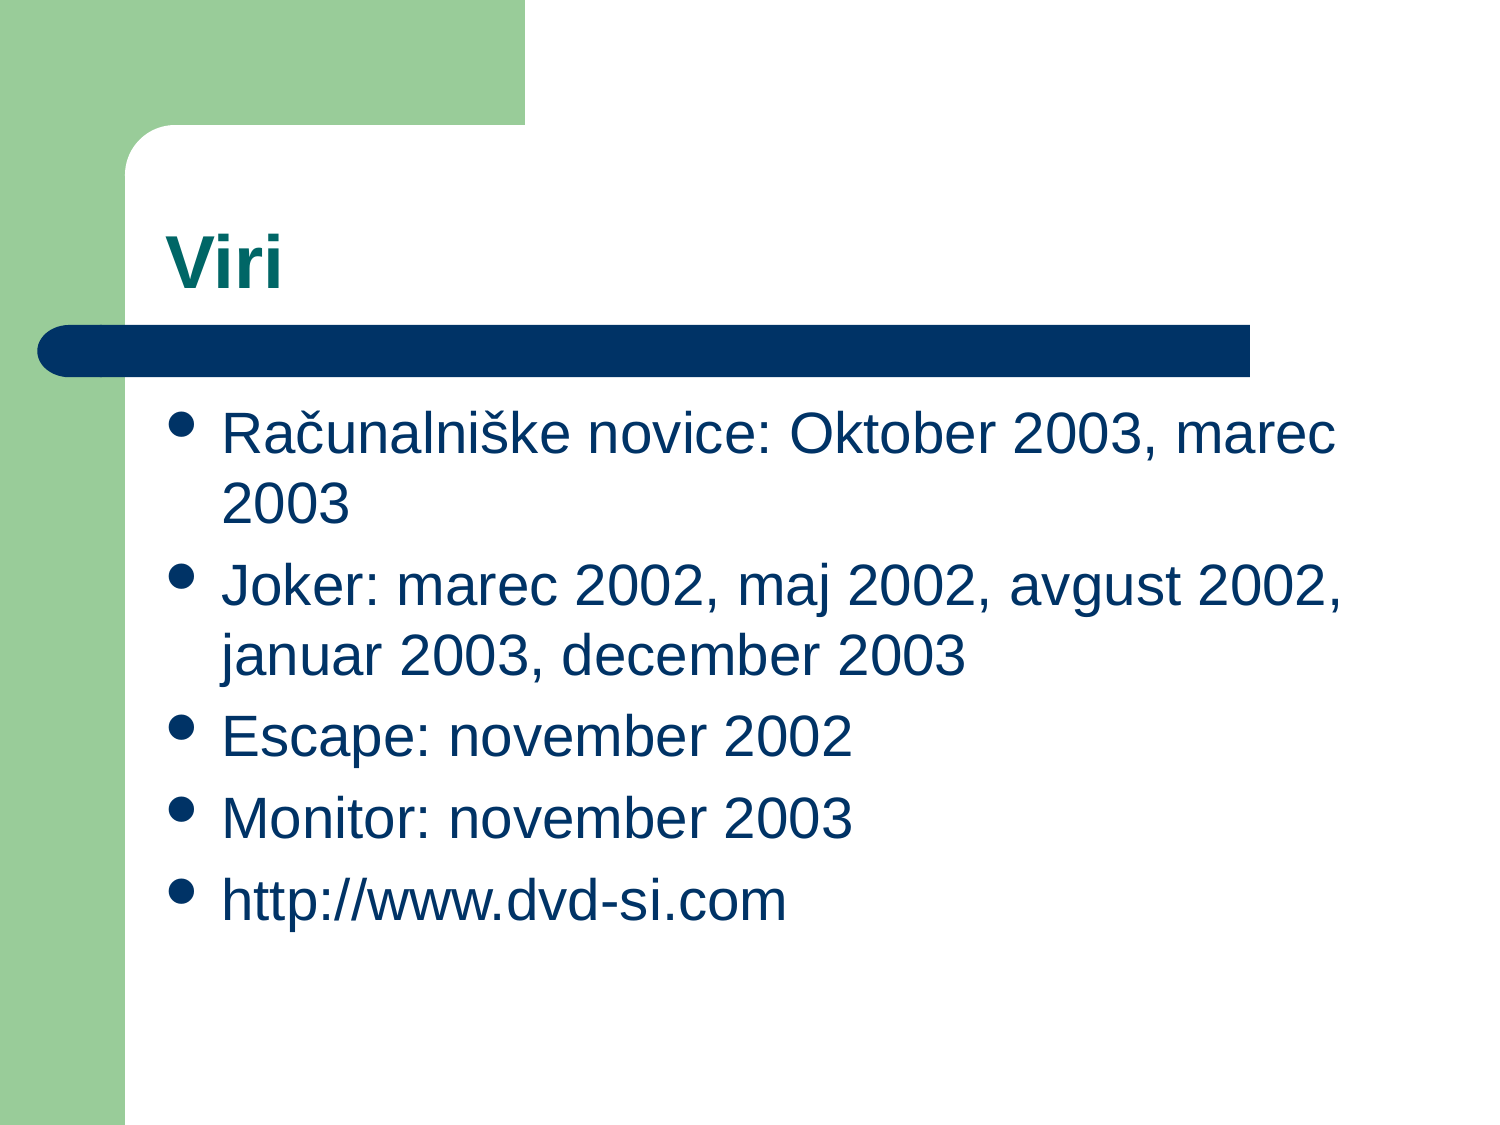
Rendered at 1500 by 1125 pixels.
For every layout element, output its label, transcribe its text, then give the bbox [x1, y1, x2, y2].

list Računalniške novice: Oktober 2003, marec 2003 Joker: marec 2002, maj 2002, avgust 2002, januar 2003, december 2003 Escape: november 2002 Monitor: november 2003 http://www.dvd-si.com [150, 387, 1463, 1000]
title Viri [150, 125, 1463, 313]
